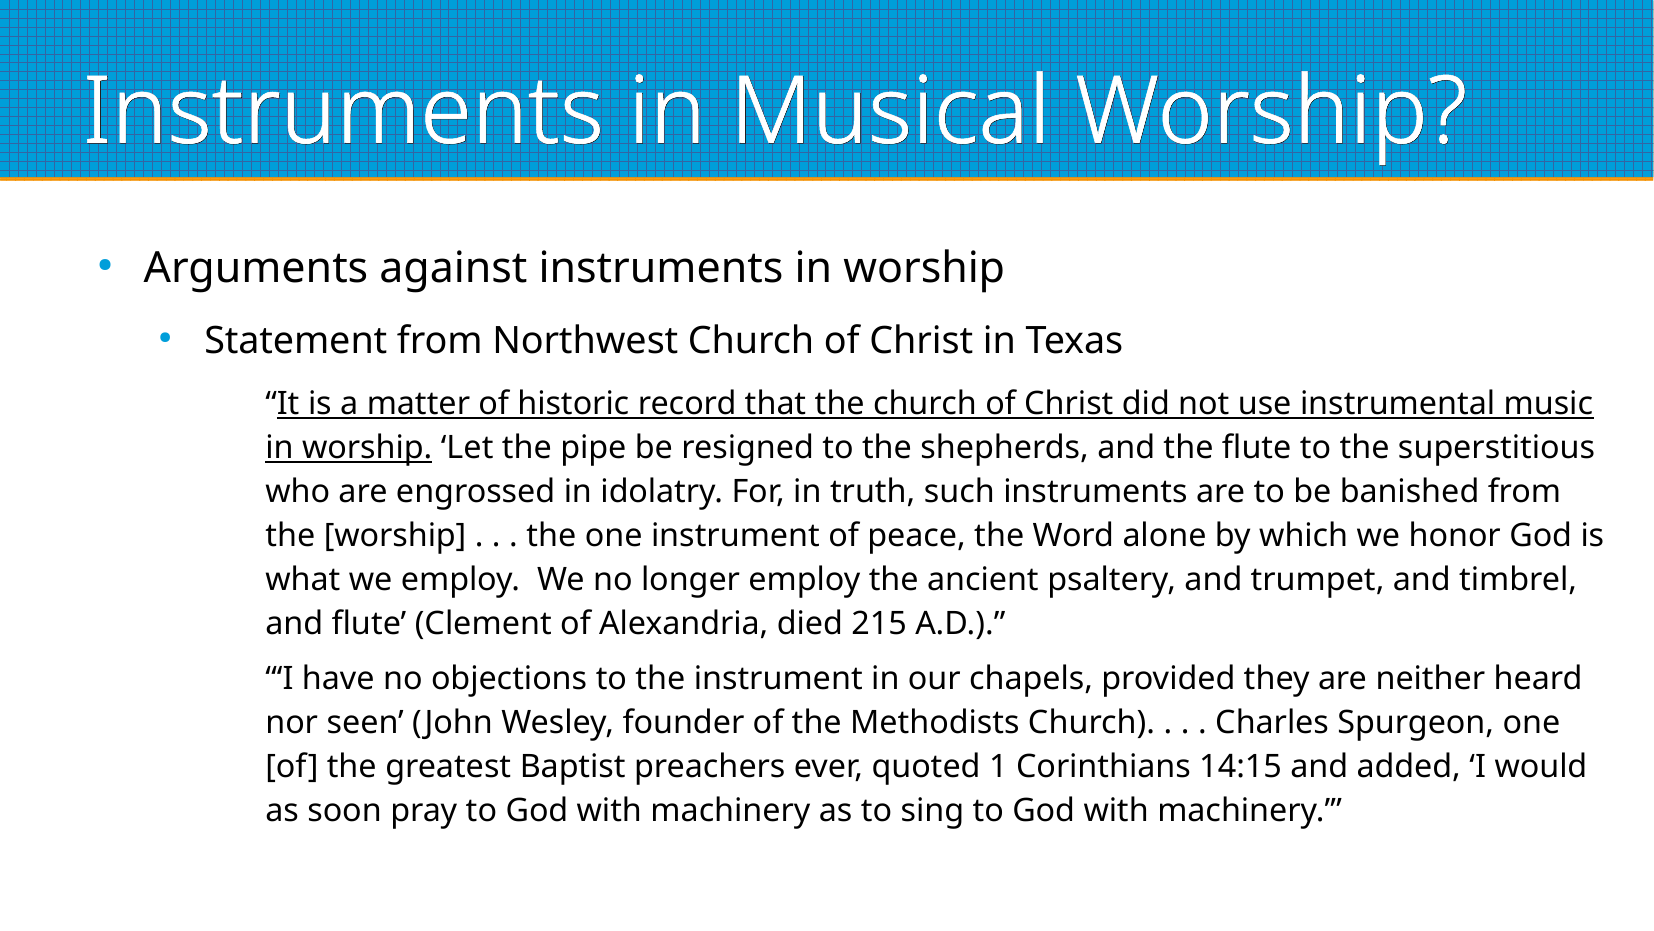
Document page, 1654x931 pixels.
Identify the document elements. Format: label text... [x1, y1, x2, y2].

list Arguments against instruments in worship Statement from Northwest Church of Christ in Texas “It is a matter of historic record that the church of Christ did not use instrumental music in worship. ‘Let the pipe be resigned to the shepherds, and the flute to the superstitious who are engrossed in idolatry. For, in truth, such instruments are to be banished from the [worship] . . . the one instrument of peace, the Word alone by which we honor God is what we employ. We no longer employ the ancient psaltery, and trumpet, and timbrel, and flute’ (Clement of Alexandria, died 215 A.D.).” “‘I have no objections to the instrument in our chapels, provided they are neither heard nor seen’ (John Wesley, founder of the Methodists Church). . . . Charles Spurgeon, one [of] the greatest Baptist preachers ever, quoted 1 Corinthians 14:15 and added, ‘I would as soon pray to God with machinery as to sing to God with machinery.’” [82, 236, 1613, 863]
title Instruments in Musical Worship? [82, 14, 1571, 171]
